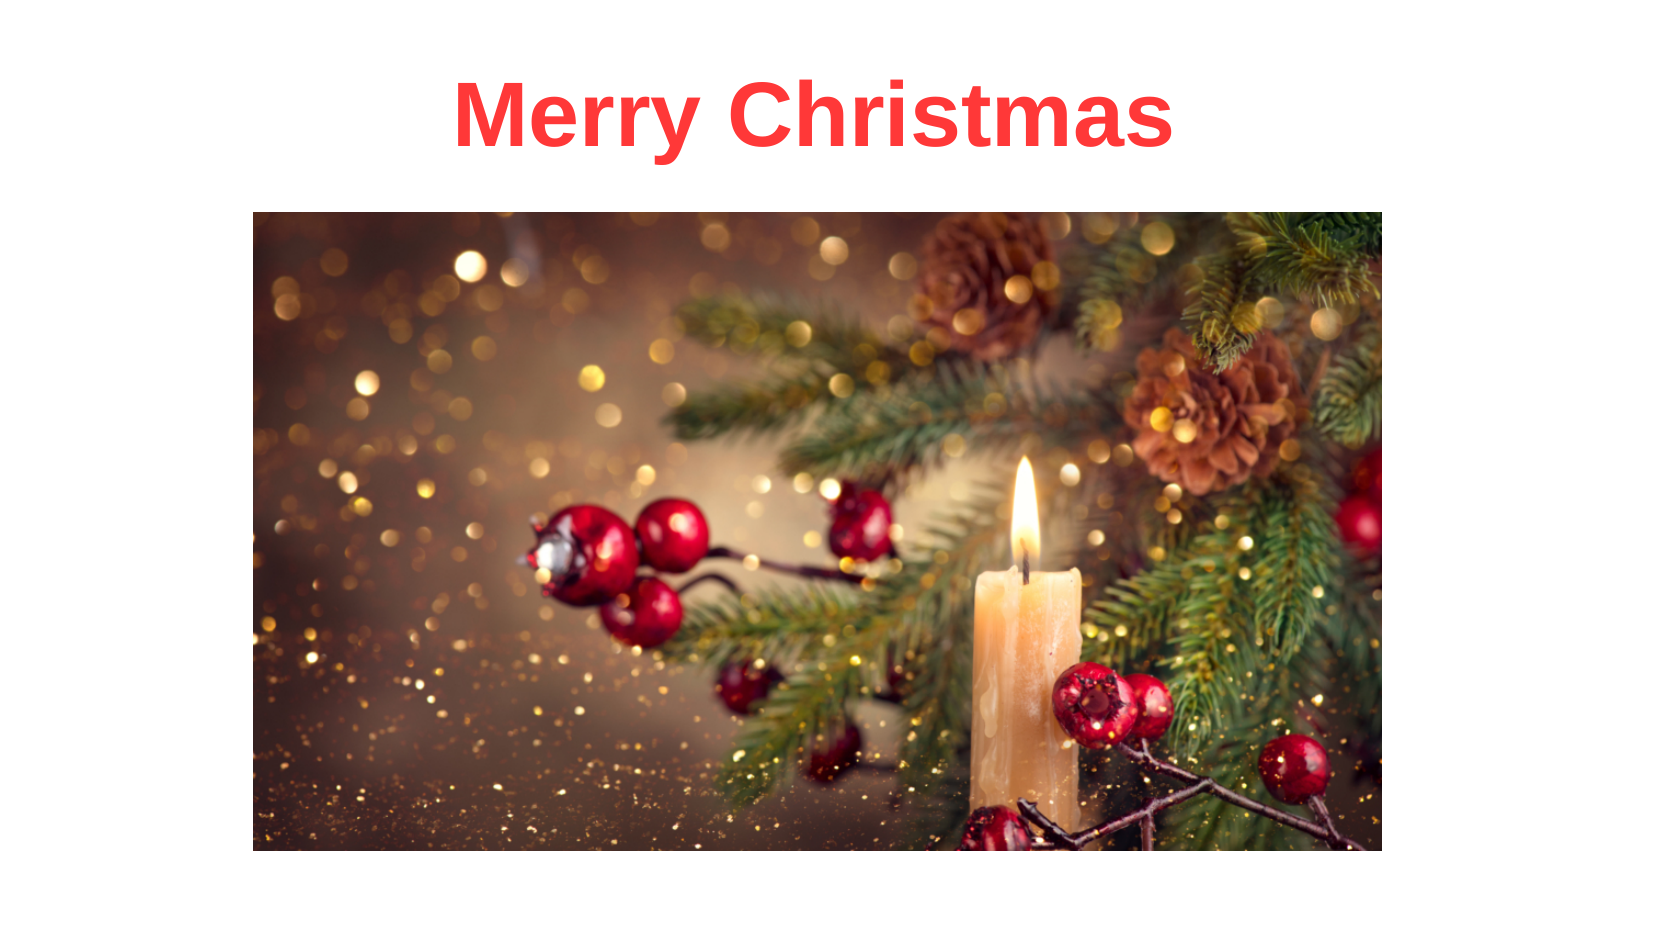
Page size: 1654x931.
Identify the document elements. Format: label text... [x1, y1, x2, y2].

picture [253, 212, 1382, 851]
title Merry Christmas [82, 37, 1571, 193]
